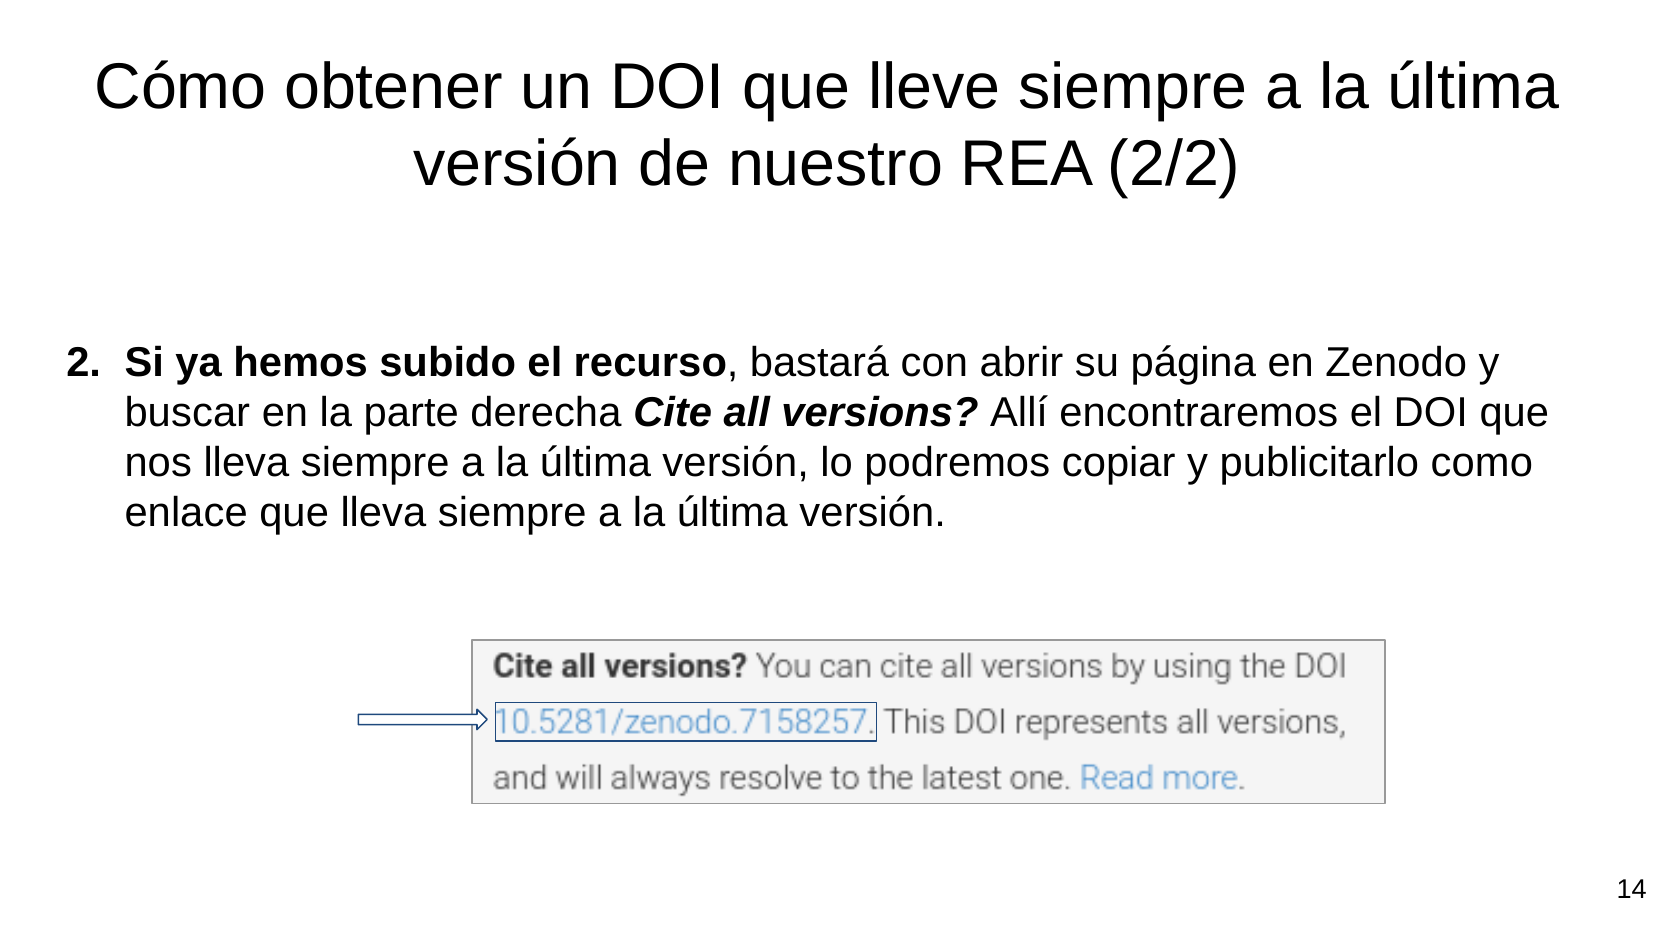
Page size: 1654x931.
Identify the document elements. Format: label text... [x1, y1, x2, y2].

title Cómo obtener un DOI que lleve siempre a la última versión de nuestro REA (2/2) [94, 43, 1560, 199]
text_box Si ya hemos subido el recurso, bastará con abrir su página en Zenodo y buscar en la parte derecha Cite all versions? Allí encontraremos el DOI que nos lleva siempre a la última versión, lo podremos copiar y publicitarlo como enlace que lleva siempre a la última versión. [34, 319, 1592, 550]
picture [472, 640, 1385, 803]
text_box [358, 709, 488, 730]
slide_number <number> [1547, 871, 1647, 931]
